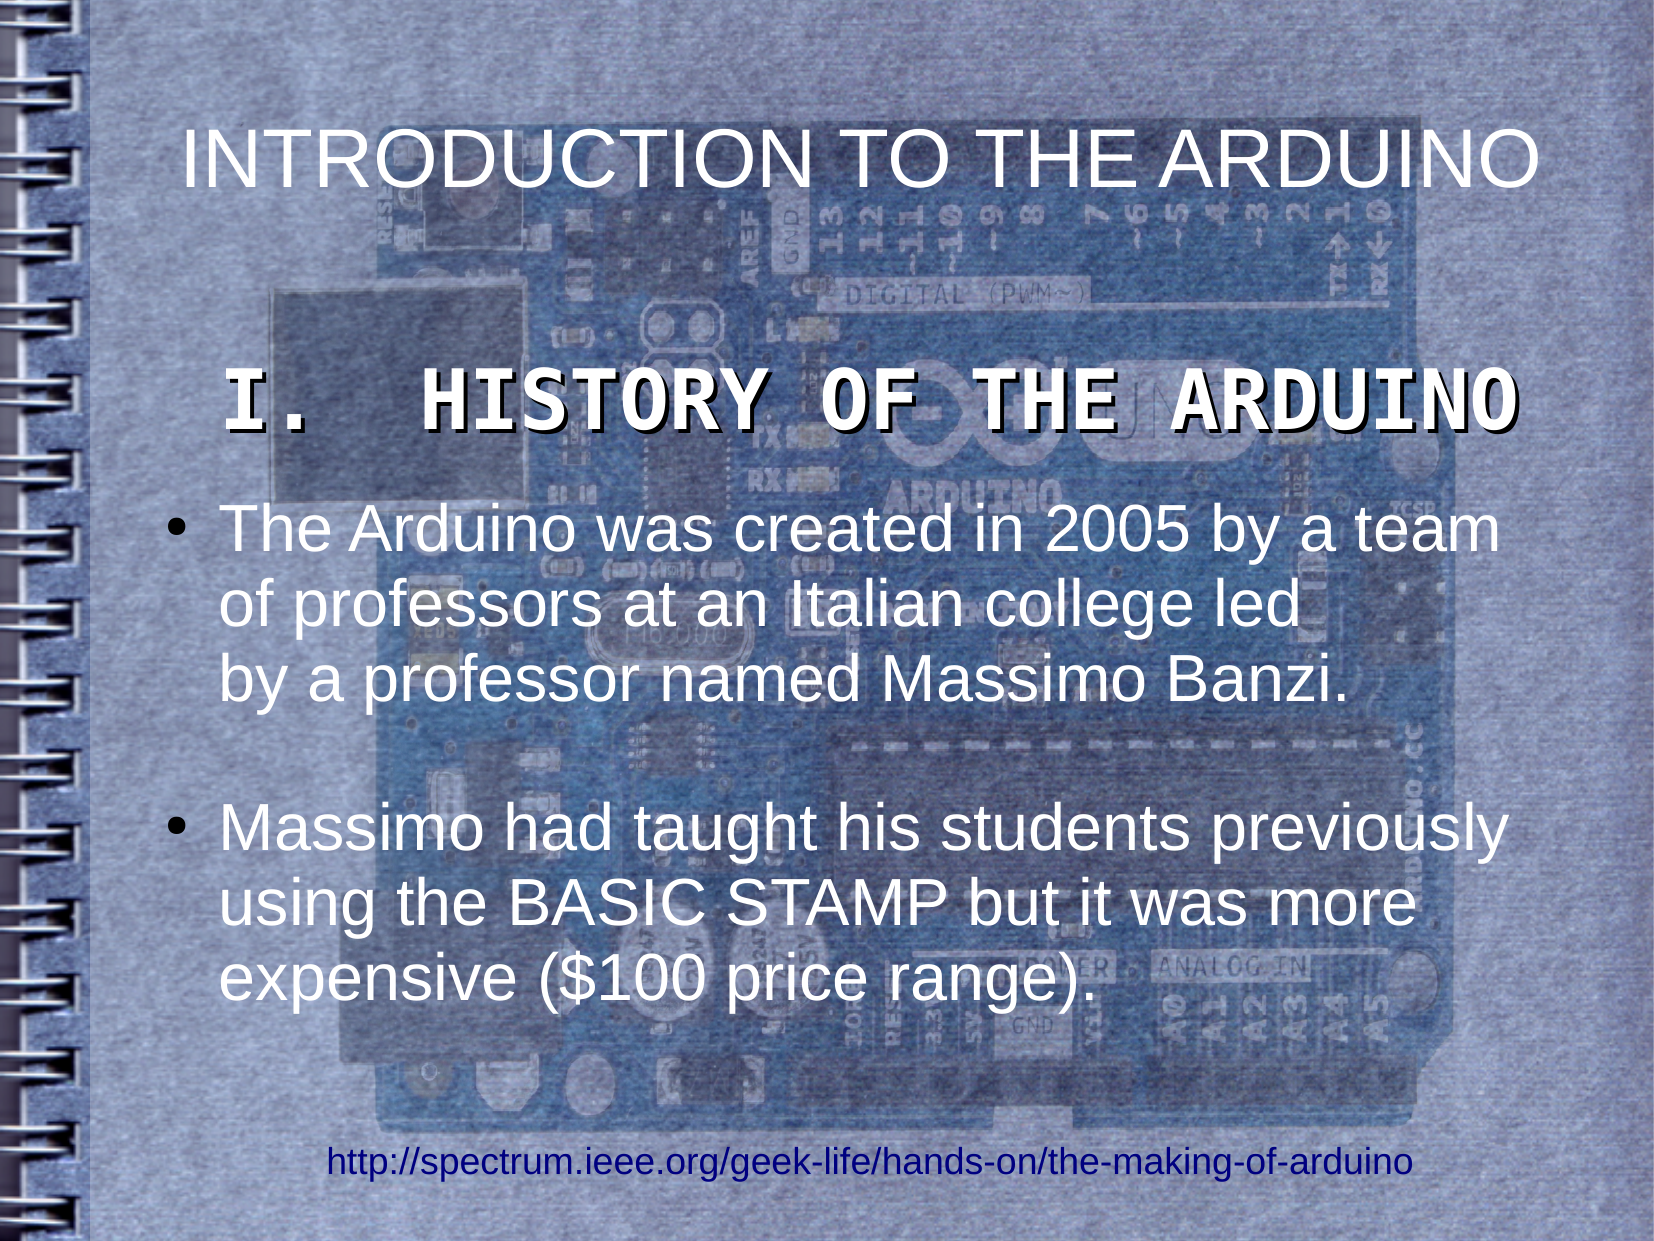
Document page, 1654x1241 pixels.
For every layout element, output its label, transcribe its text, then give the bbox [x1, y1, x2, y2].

text_box INTRODUCTION TO THE ARDUINO [165, 75, 1561, 286]
text_box I. HISTORY OF THE ARDUINO The Arduino was created in 2005 by a team of professors at an Italian college led by a professor named Massimo Banzi. Massimo had taught his students previously using the BASIC STAMP but it was more expensive ($100 price range). http://spectrum.ieee.org/geek-life/hands-on/the-making-of-arduino [150, 345, 1591, 1191]
picture [0, 0, 1654, 1241]
